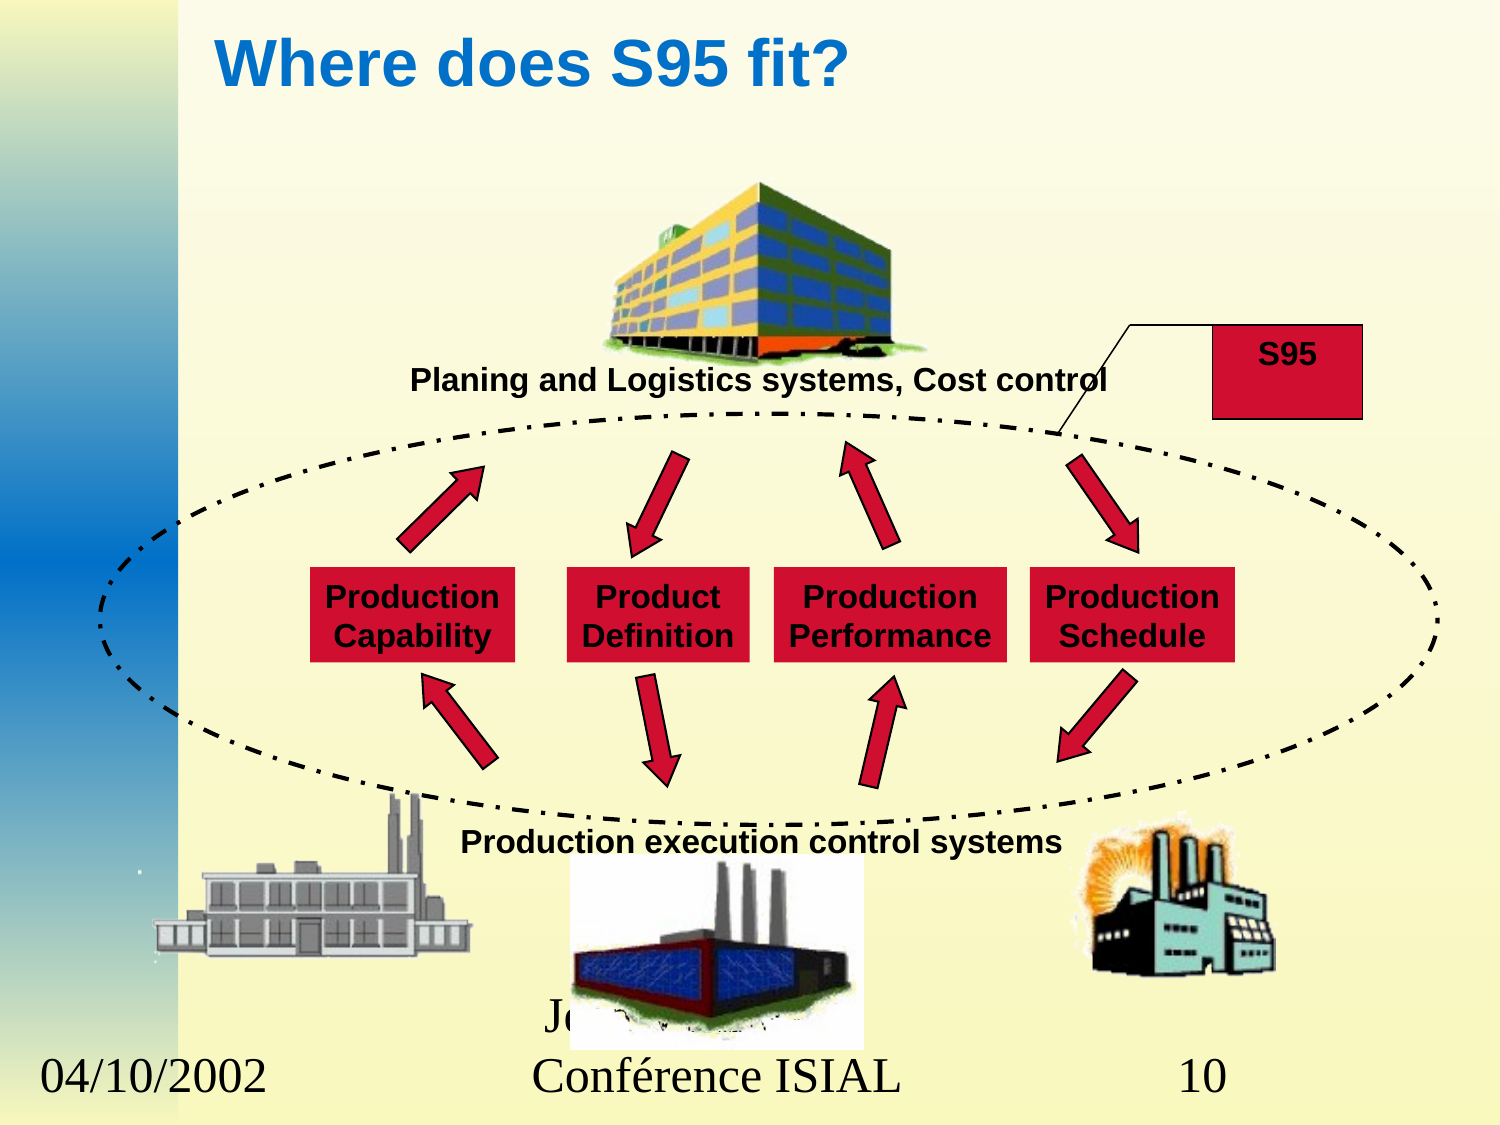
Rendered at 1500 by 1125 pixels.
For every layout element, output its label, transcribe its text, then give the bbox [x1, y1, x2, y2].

text_box Production Schedule [1029, 567, 1235, 663]
text_box [422, 673, 498, 770]
text_box [840, 442, 901, 549]
picture [592, 177, 938, 378]
text_box Production Capability [310, 567, 516, 663]
text_box [1057, 669, 1138, 762]
title Where does S95 fit? [199, 12, 1466, 201]
text_box S95 [1113, 324, 1363, 419]
text_box [627, 451, 689, 557]
picture [570, 854, 864, 1051]
text_box Product Definition [566, 567, 750, 663]
text_box [396, 466, 484, 553]
text_box [859, 676, 906, 789]
text_box Production execution control systems [484, 812, 1070, 868]
picture [138, 784, 484, 963]
text_box Planing and Logistics systems, Cost control [394, 349, 1134, 406]
text_box Production Performance [773, 567, 1007, 663]
text_box [1066, 454, 1139, 553]
picture [1070, 811, 1276, 988]
text_box [636, 674, 681, 787]
